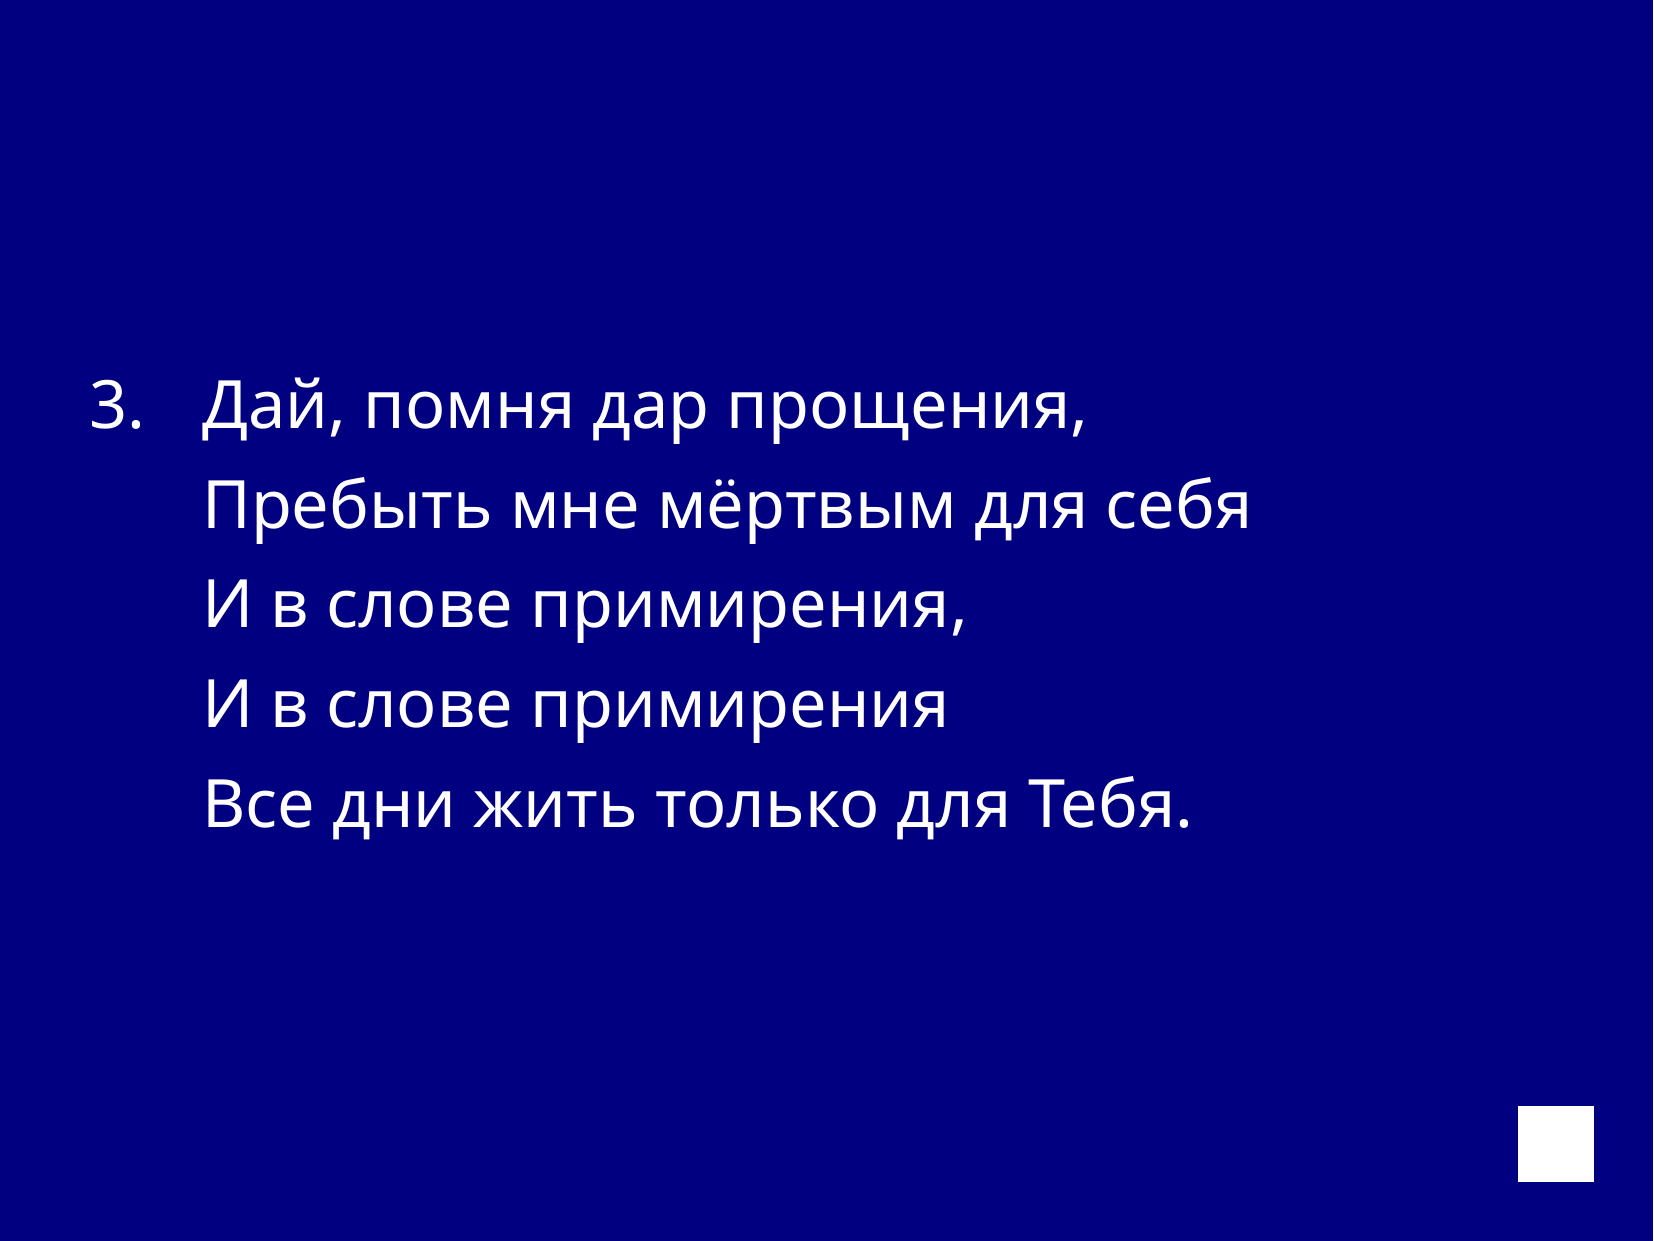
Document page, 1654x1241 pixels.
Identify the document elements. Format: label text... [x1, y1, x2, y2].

text_box 3. Дай, помня дар прощения, Пребыть мне мёртвым для себя И в слове примирения, И в слове примирения Все дни жить только для Тебя. [75, 150, 1576, 1163]
text_box [1518, 1106, 1594, 1182]
